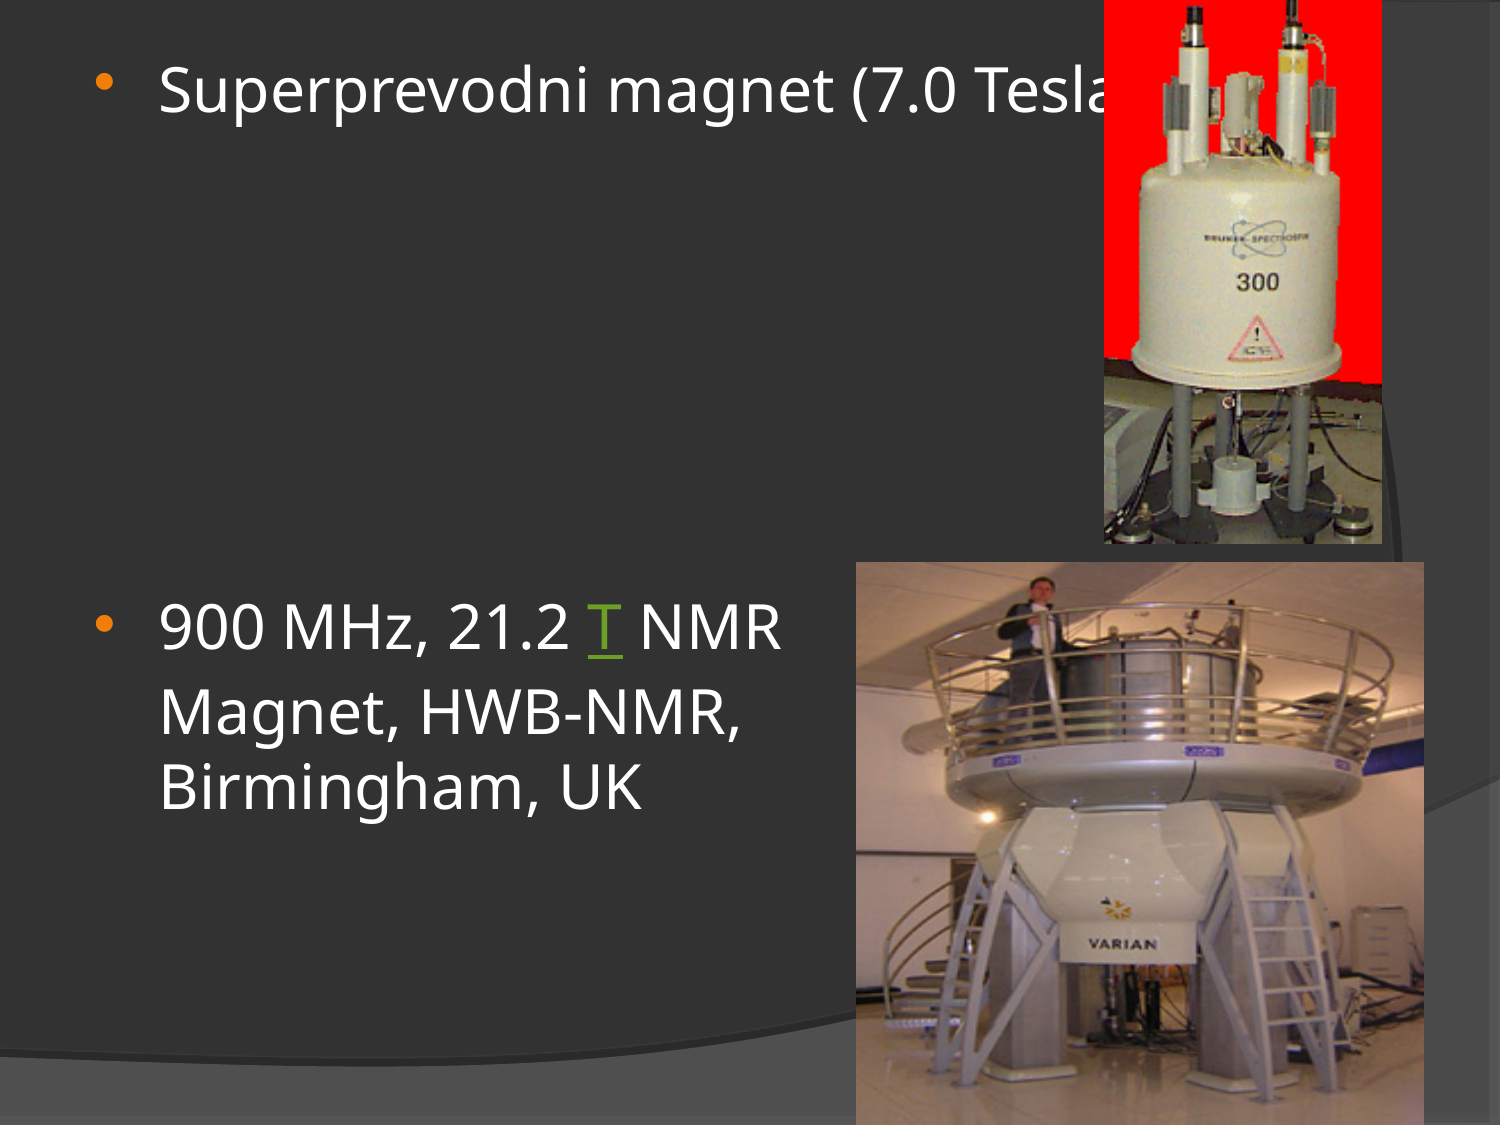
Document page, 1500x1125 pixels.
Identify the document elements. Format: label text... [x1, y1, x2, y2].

picture [856, 562, 1424, 1125]
picture [1104, 0, 1382, 544]
list Superprevodni magnet (7.0 Tesla) 900 MHz, 21.2 T NMR Magnet, HWB-NMR, Birmingham, UK [75, 42, 1412, 1059]
